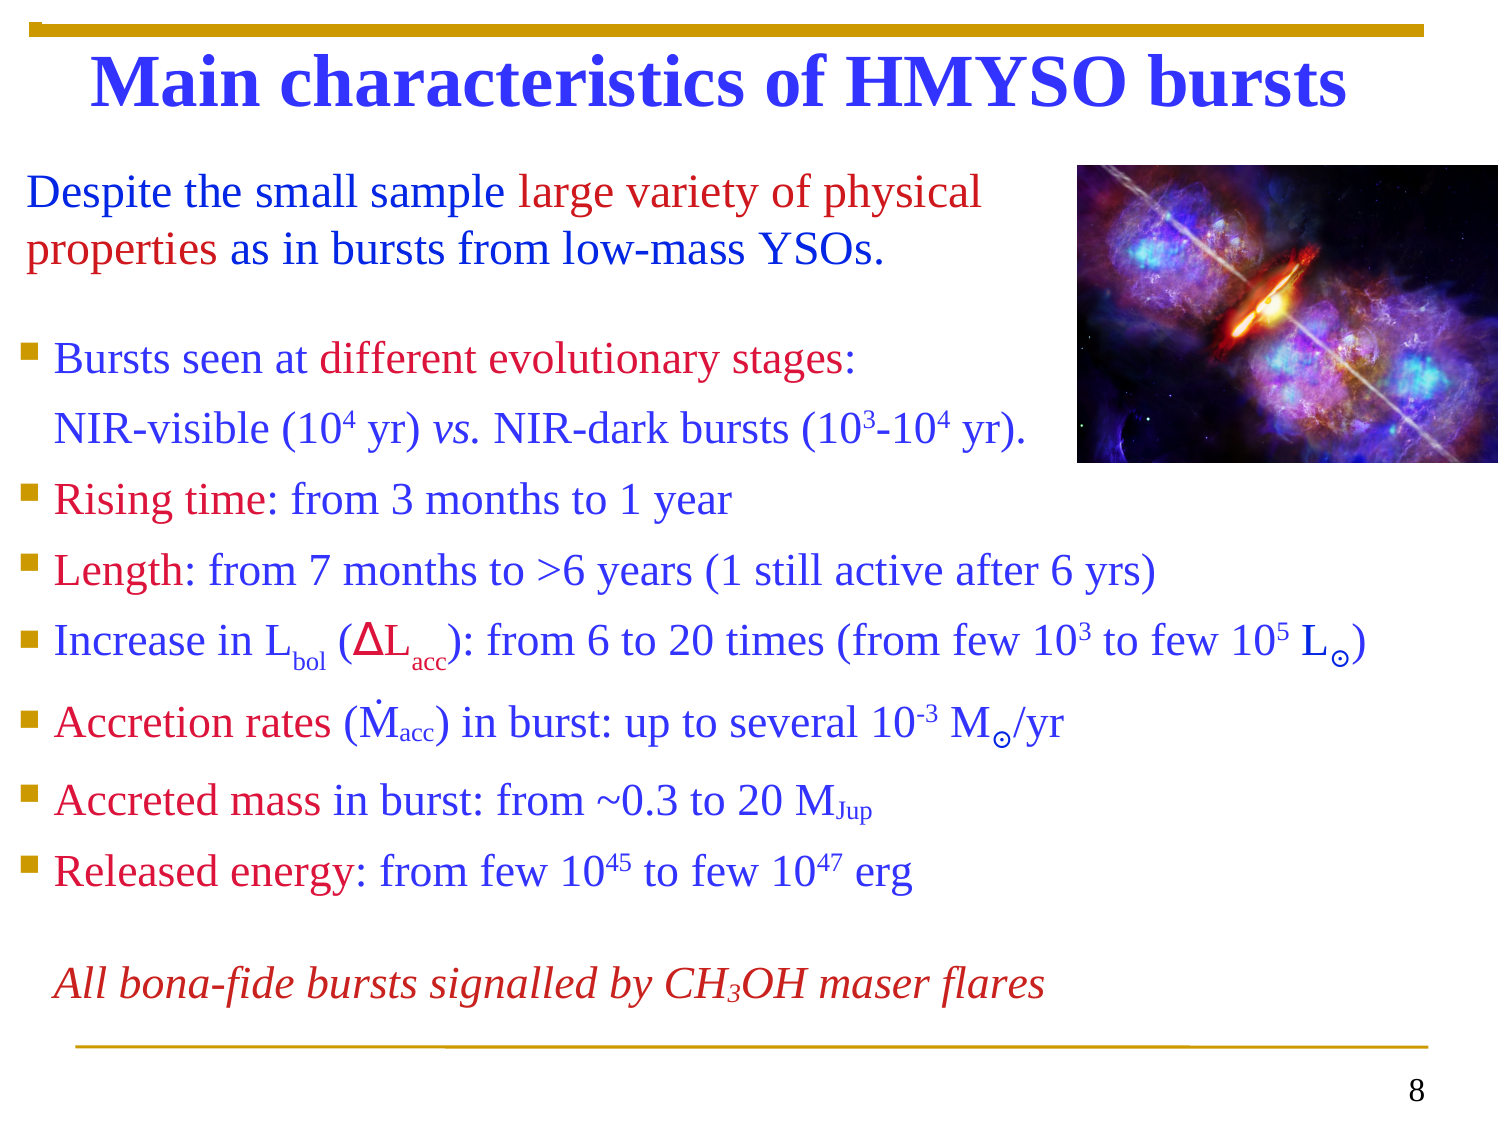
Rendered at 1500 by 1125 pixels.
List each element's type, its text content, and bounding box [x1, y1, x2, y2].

text_box Main characteristics of HMYSO bursts [37, 24, 1421, 130]
text_box Bursts seen at different evolutionary stages: NIR-visible (104 yr) vs. NIR-dark bursts (103-104 yr). Rising time: from 3 months to 1 year Length: from 7 months to >6 years (1 still active after 6 yrs) Increase in Lbol (∆Lacc): from 6 to 20 times (from few 103 to few 105 L⊙) Accretion rates (Ṁacc) in burst: up to several 10-3 M⊙/yr Accreted mass in burst: from ~0.3 to 20 MJup Released energy: from few 1045 to few 1047 erg All bona-fide bursts signalled by CH3OH maser flares [3, 279, 1413, 1013]
text_box <number> [1092, 1055, 1441, 1116]
text_box Despite the small sample large variety of physical properties as in bursts from low-mass YSOs. [11, 152, 1031, 340]
text_box University of Hertfordshire [512, 1042, 989, 1121]
picture [1077, 165, 1498, 463]
text_box 21 Apr. 2021 [75, 1042, 425, 1121]
